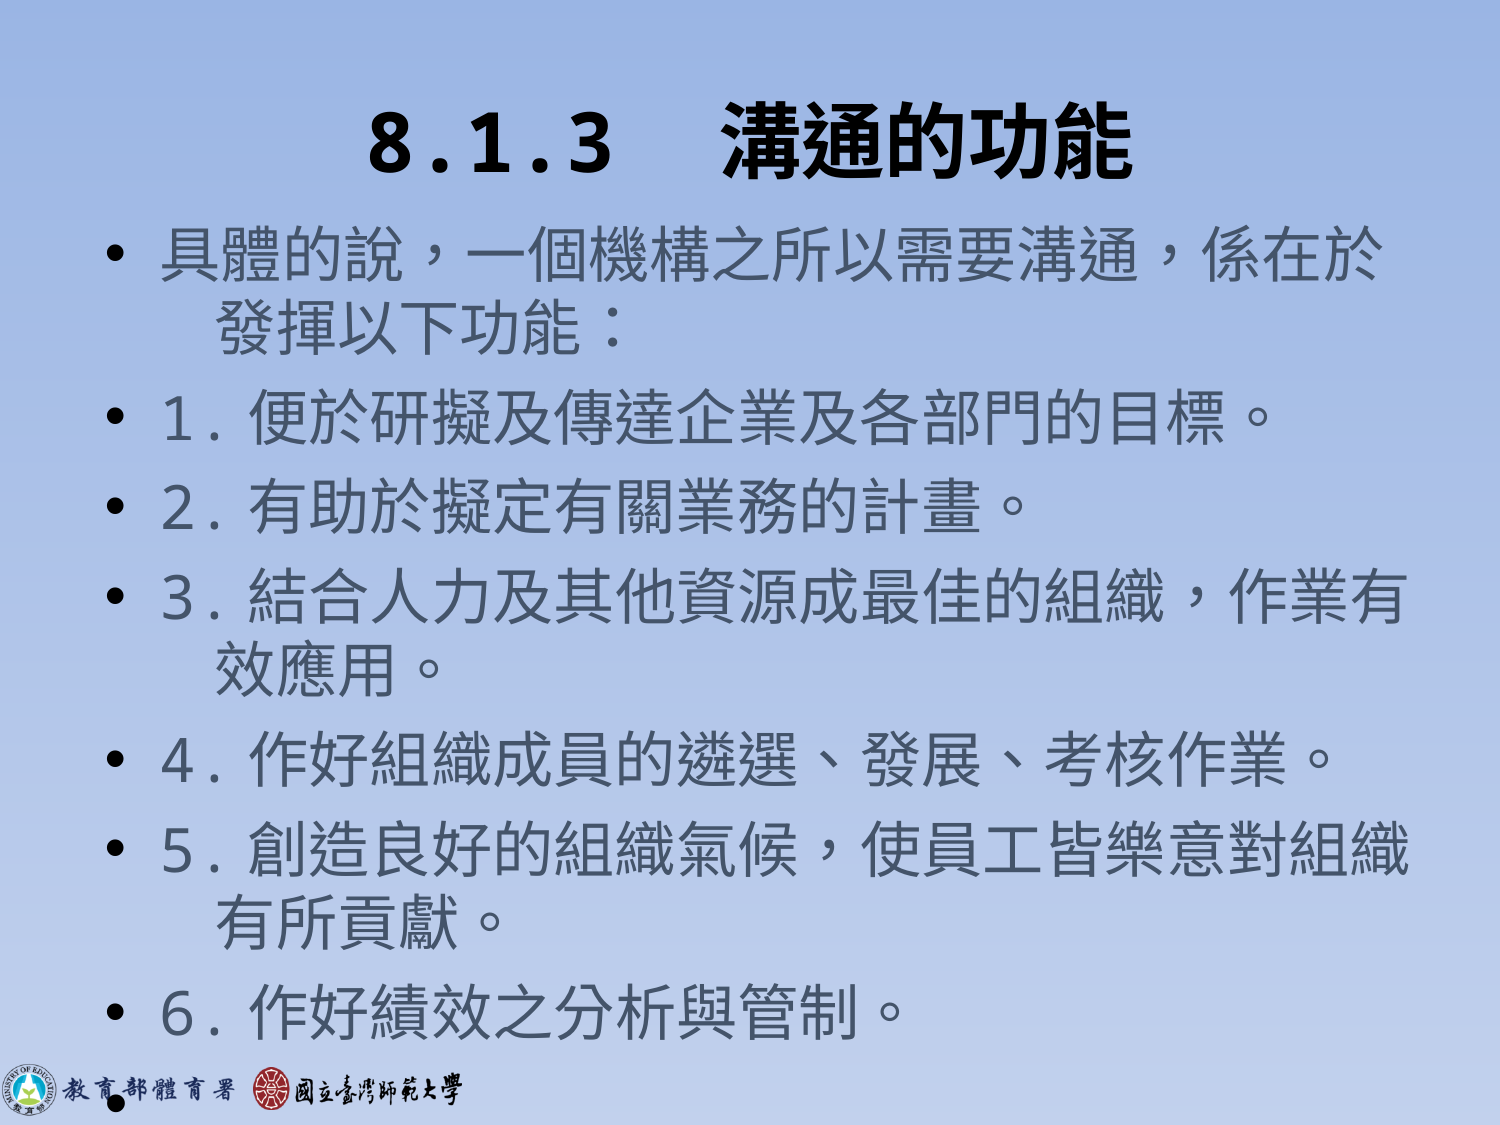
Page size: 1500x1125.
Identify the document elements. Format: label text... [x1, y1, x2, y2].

title 8.1.3 溝通的功能 [75, 45, 1426, 233]
list 具體的說，一個機構之所以需要溝通，係在於發揮以下功能： 1.便於研擬及傳達企業及各部門的目標。 2.有助於擬定有關業務的計畫。 3.結合人力及其他資源成最佳的組織，作業有效應用。 4.作好組織成員的遴選、發展、考核作業。 5.創造良好的組織氣候，使員工皆樂意對組織有所貢獻。 6.作好績效之分析與管制。 [89, 208, 1440, 1060]
